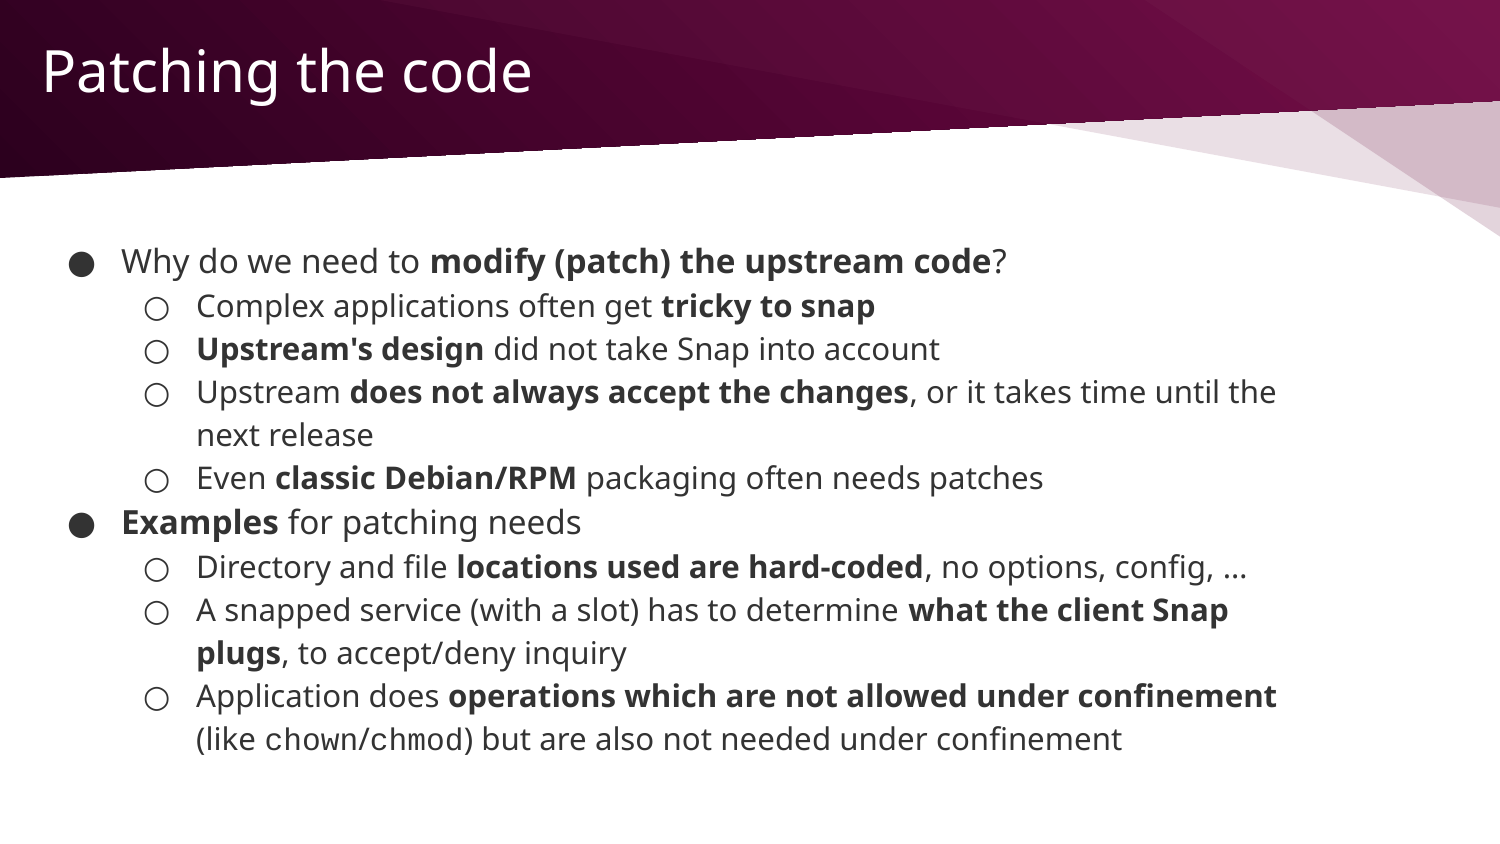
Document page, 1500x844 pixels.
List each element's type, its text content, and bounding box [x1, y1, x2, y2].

title Patching the code [41, 5, 1336, 134]
list Why do we need to modify (patch) the upstream code? Complex applications often get tricky to snap Upstream's design did not take Snap into account Upstream does not always accept the changes, or it takes time until the next release Even classic Debian/RPM packaging often needs patches Examples for patching needs Directory and file locations used are hard-coded, no options, config, … A snapped service (with a slot) has to determine what the client Snap plugs, to accept/deny inquiry Application does operations which are not allowed under confinement (like chown/chmod) but are also not needed under confinement [35, 229, 1324, 789]
